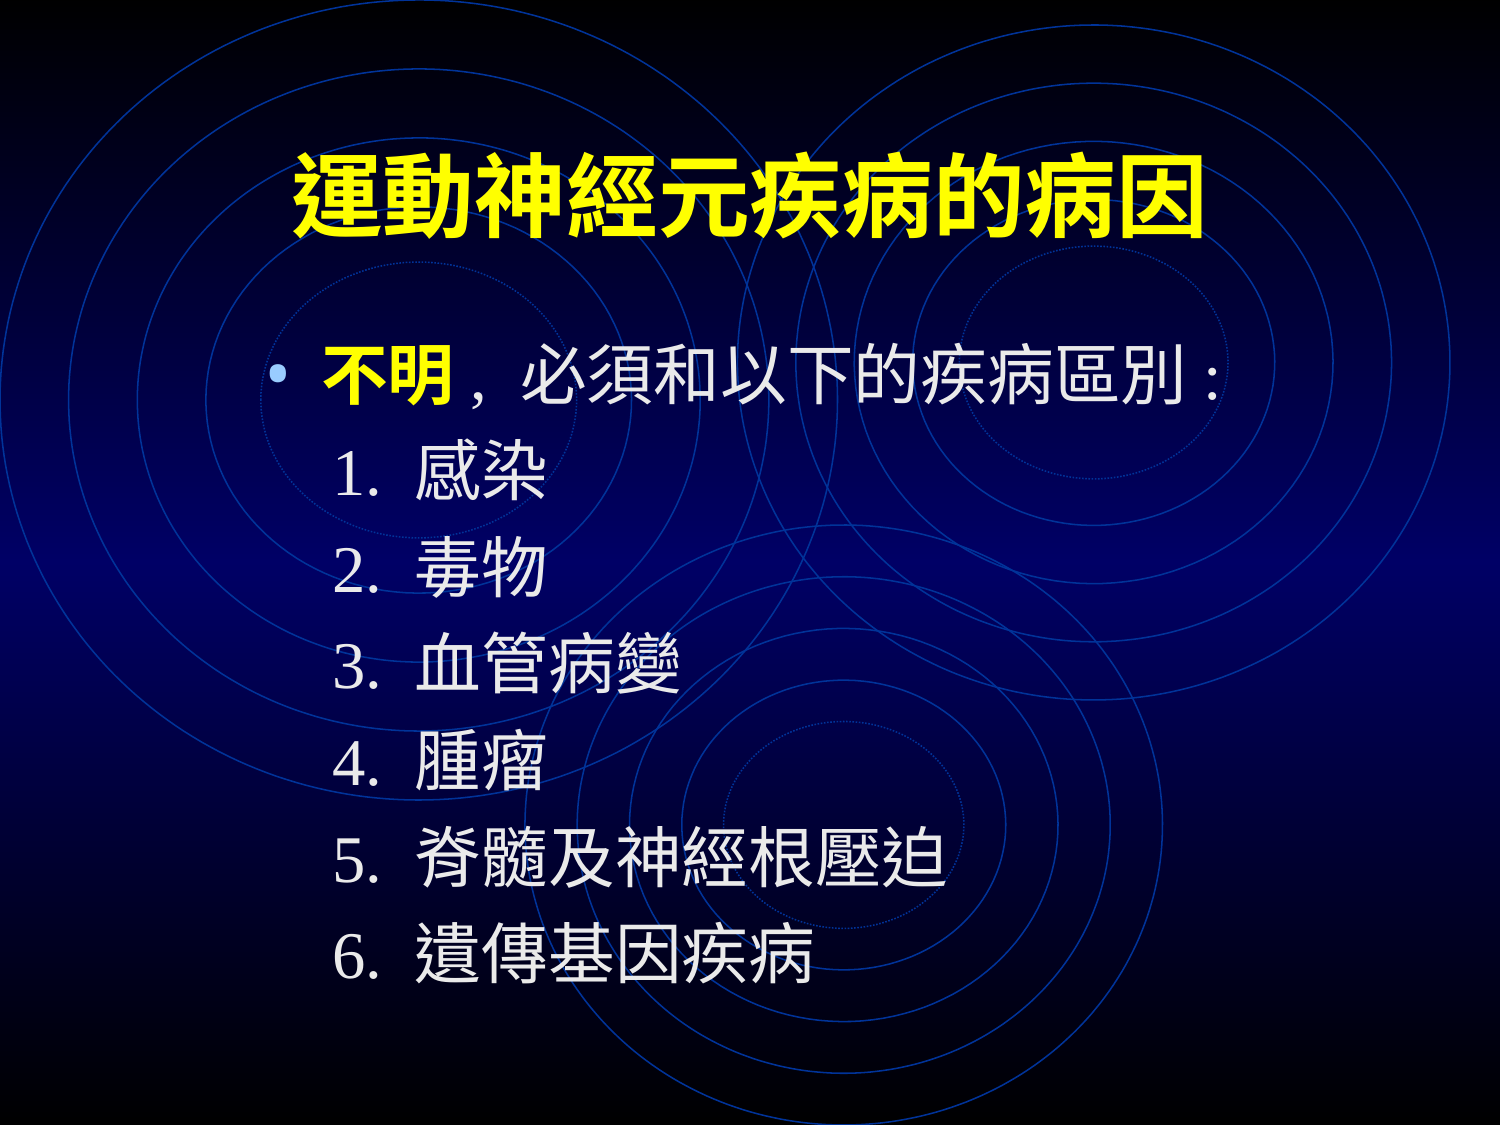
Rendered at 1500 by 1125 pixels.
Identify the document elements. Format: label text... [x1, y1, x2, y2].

text_box 不明, 必須和以下的疾病區別: 1. 感染 2. 毒物 3. 血管病變 4. 腫瘤 5. 脊髓及神經根壓迫 6. 遺傳基因疾病 [250, 325, 1388, 1000]
text_box 運動神經元疾病的病因 [113, 100, 1388, 287]
